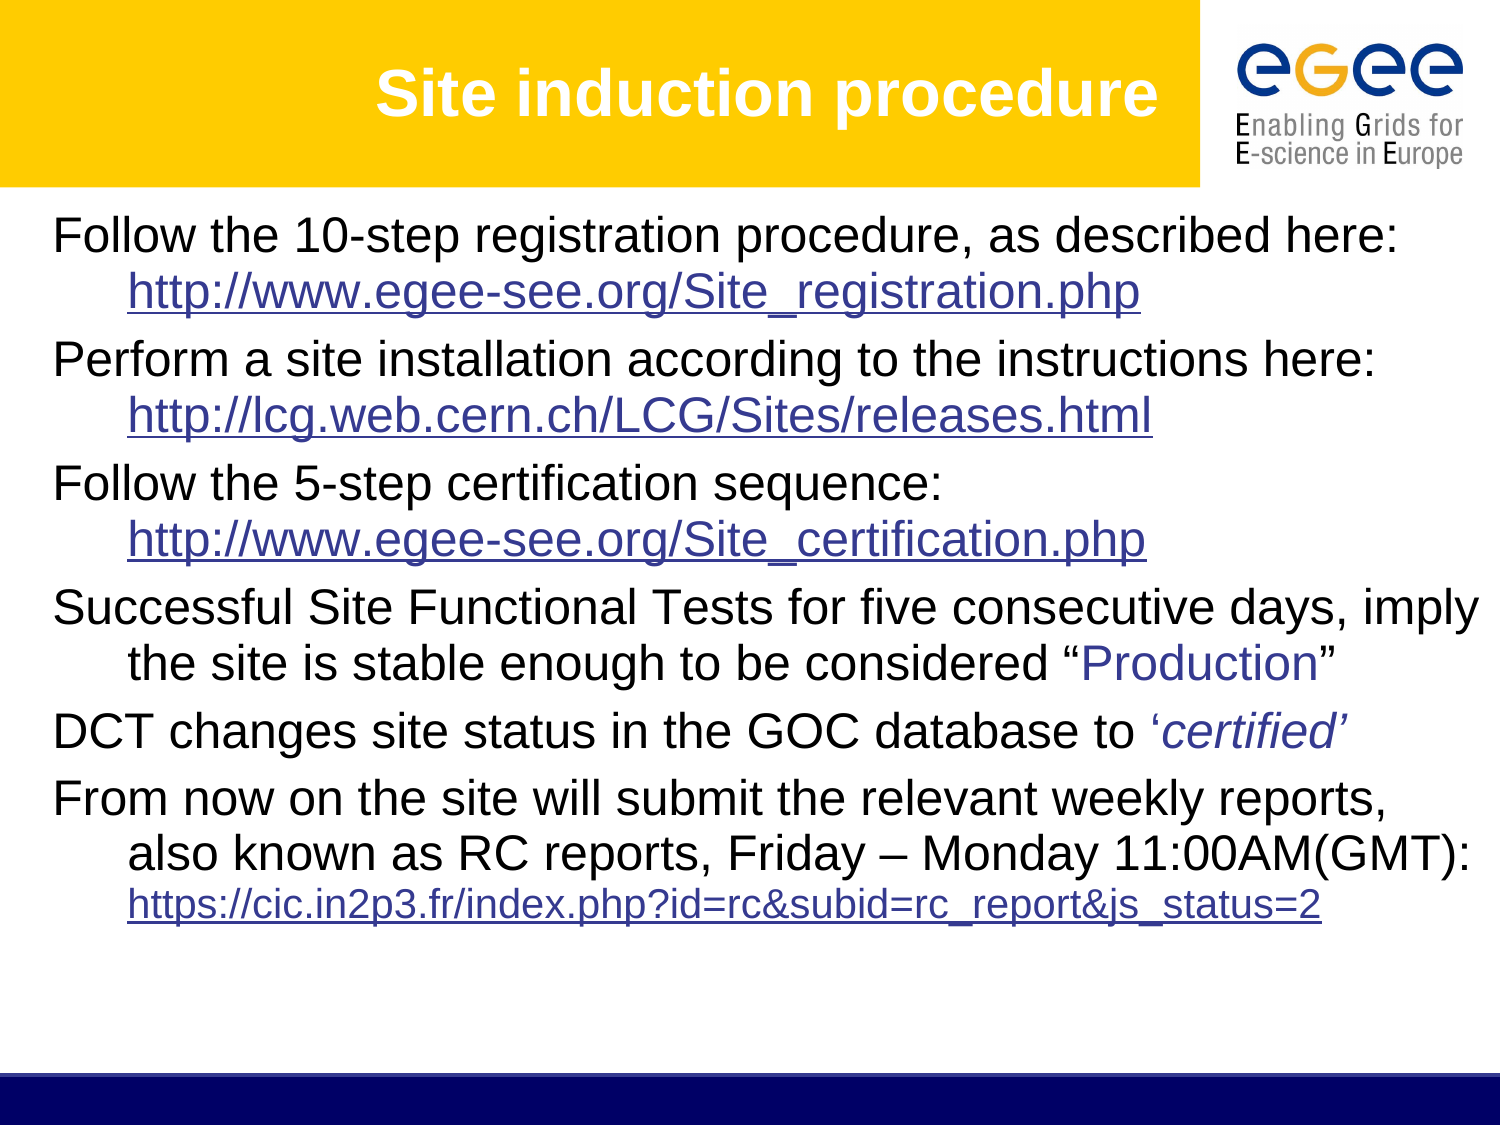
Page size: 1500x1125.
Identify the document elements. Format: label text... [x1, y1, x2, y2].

picture [1237, 24, 1463, 169]
title Site induction procedure [12, 37, 1175, 150]
list Follow the 10-step registration procedure, as described here: http://www.egee-see.org/Site_registration.php Perform a site installation according to the instructions here: http://lcg.web.cern.ch/LCG/Sites/releases.html Follow the 5-step certification sequence: http://www.egee-see.org/Site_certification.php Successful Site Functional Tests for five consecutive days, imply the site is stable enough to be considered “Production” DCT changes site status in the GOC database to ‘certified’ From now on the site will submit the relevant weekly reports, also known as RC reports, Friday – Monday 11:00AM(GMT): https://cic.in2p3.fr/index.php?id=rc&subid=rc_report&js_status=2 [37, 200, 1500, 1013]
